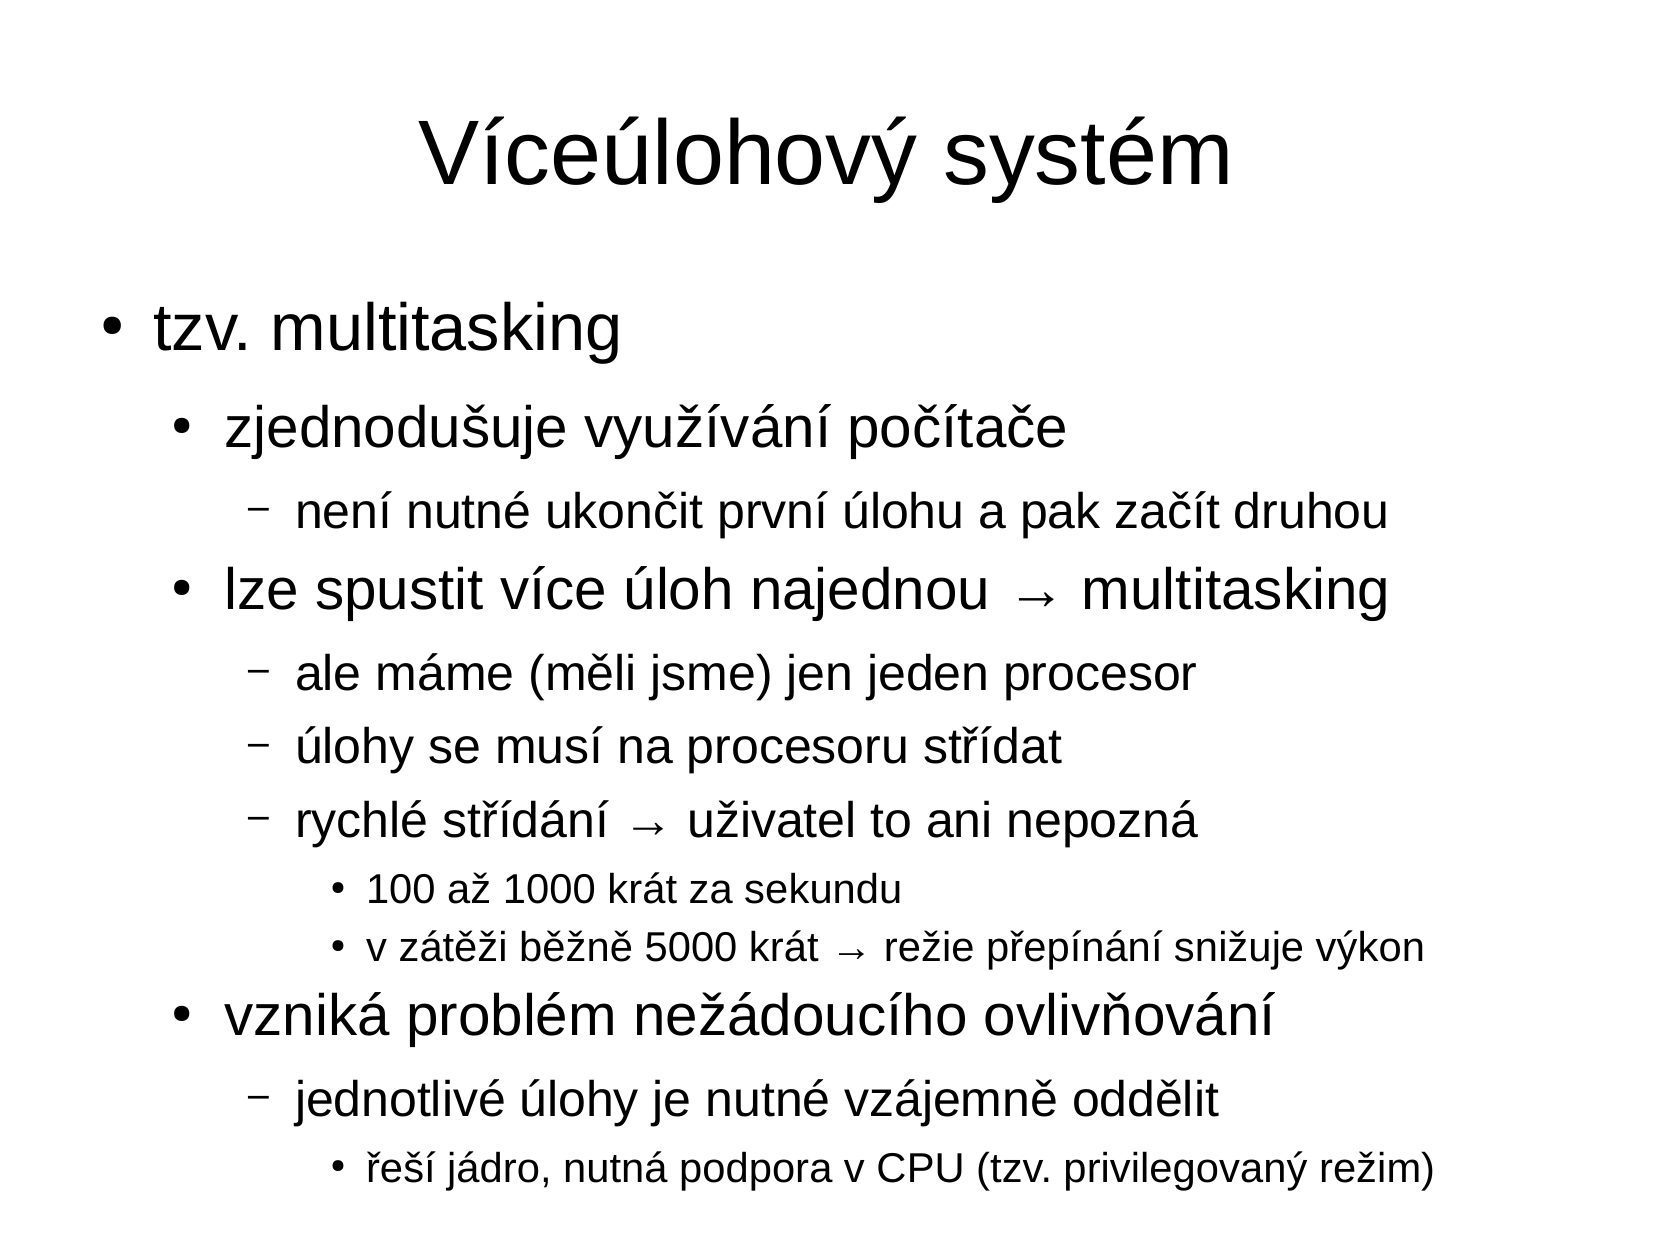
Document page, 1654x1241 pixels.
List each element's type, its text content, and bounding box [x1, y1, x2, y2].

list tzv. multitasking zjednodušuje využívání počítače není nutné ukončit první úlohu a pak začít druhou lze spustit více úloh najednou → multitasking ale máme (měli jsme) jen jeden procesor úlohy se musí na procesoru střídat rychlé střídání → uživatel to ani nepozná 100 až 1000 krát za sekundu v zátěži běžně 5000 krát → režie přepínání snižuje výkon vzniká problém nežádoucího ovlivňování jednotlivé úlohy je nutné vzájemně oddělit řeší jádro, nutná podpora v CPU (tzv. privilegovaný režim) [82, 290, 1571, 1191]
title Víceúlohový systém [82, 56, 1571, 250]
